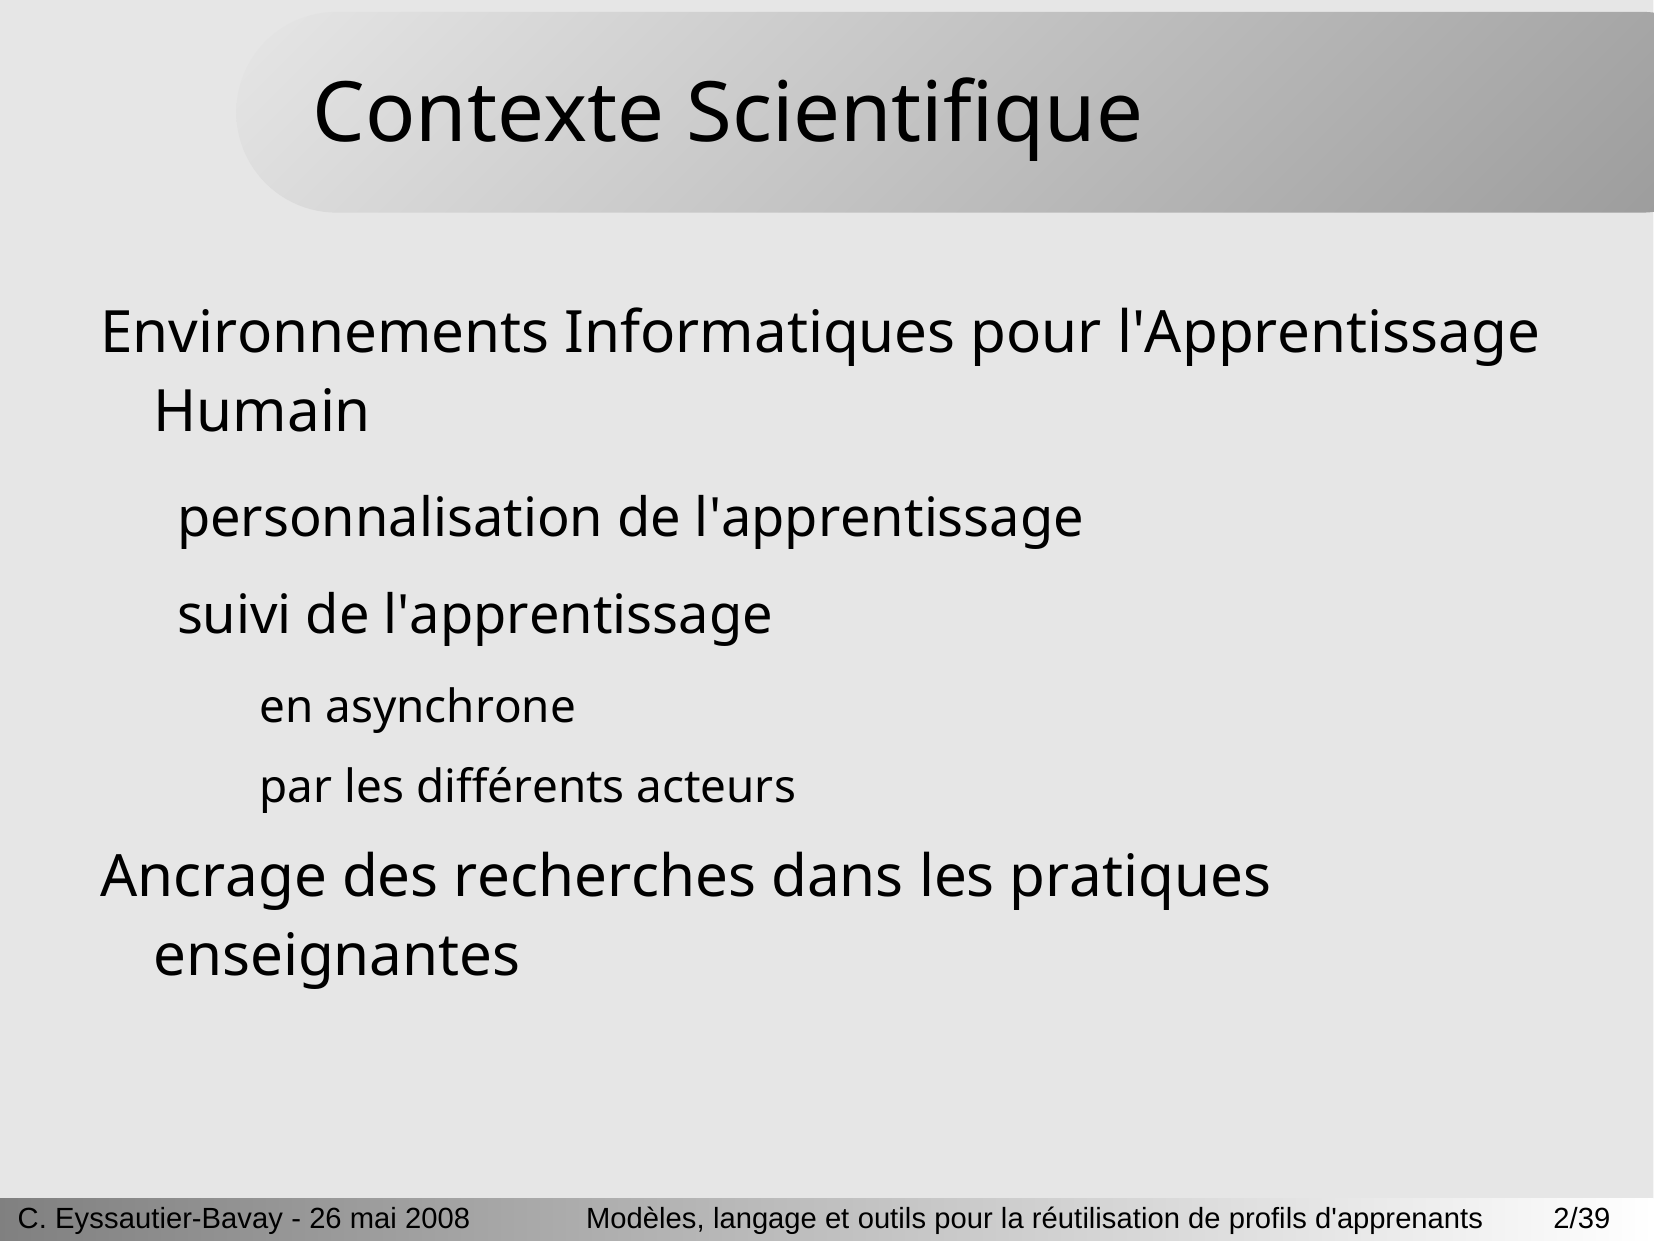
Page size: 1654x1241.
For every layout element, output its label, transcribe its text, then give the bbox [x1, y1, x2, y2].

list Environnements Informatiques pour l'Apprentissage Humain personnalisation de l'apprentissage suivi de l'apprentissage en asynchrone par les différents acteurs Ancrage des recherches dans les pratiques enseignantes [82, 290, 1571, 1109]
title Contexte Scientifique [312, 6, 1654, 214]
